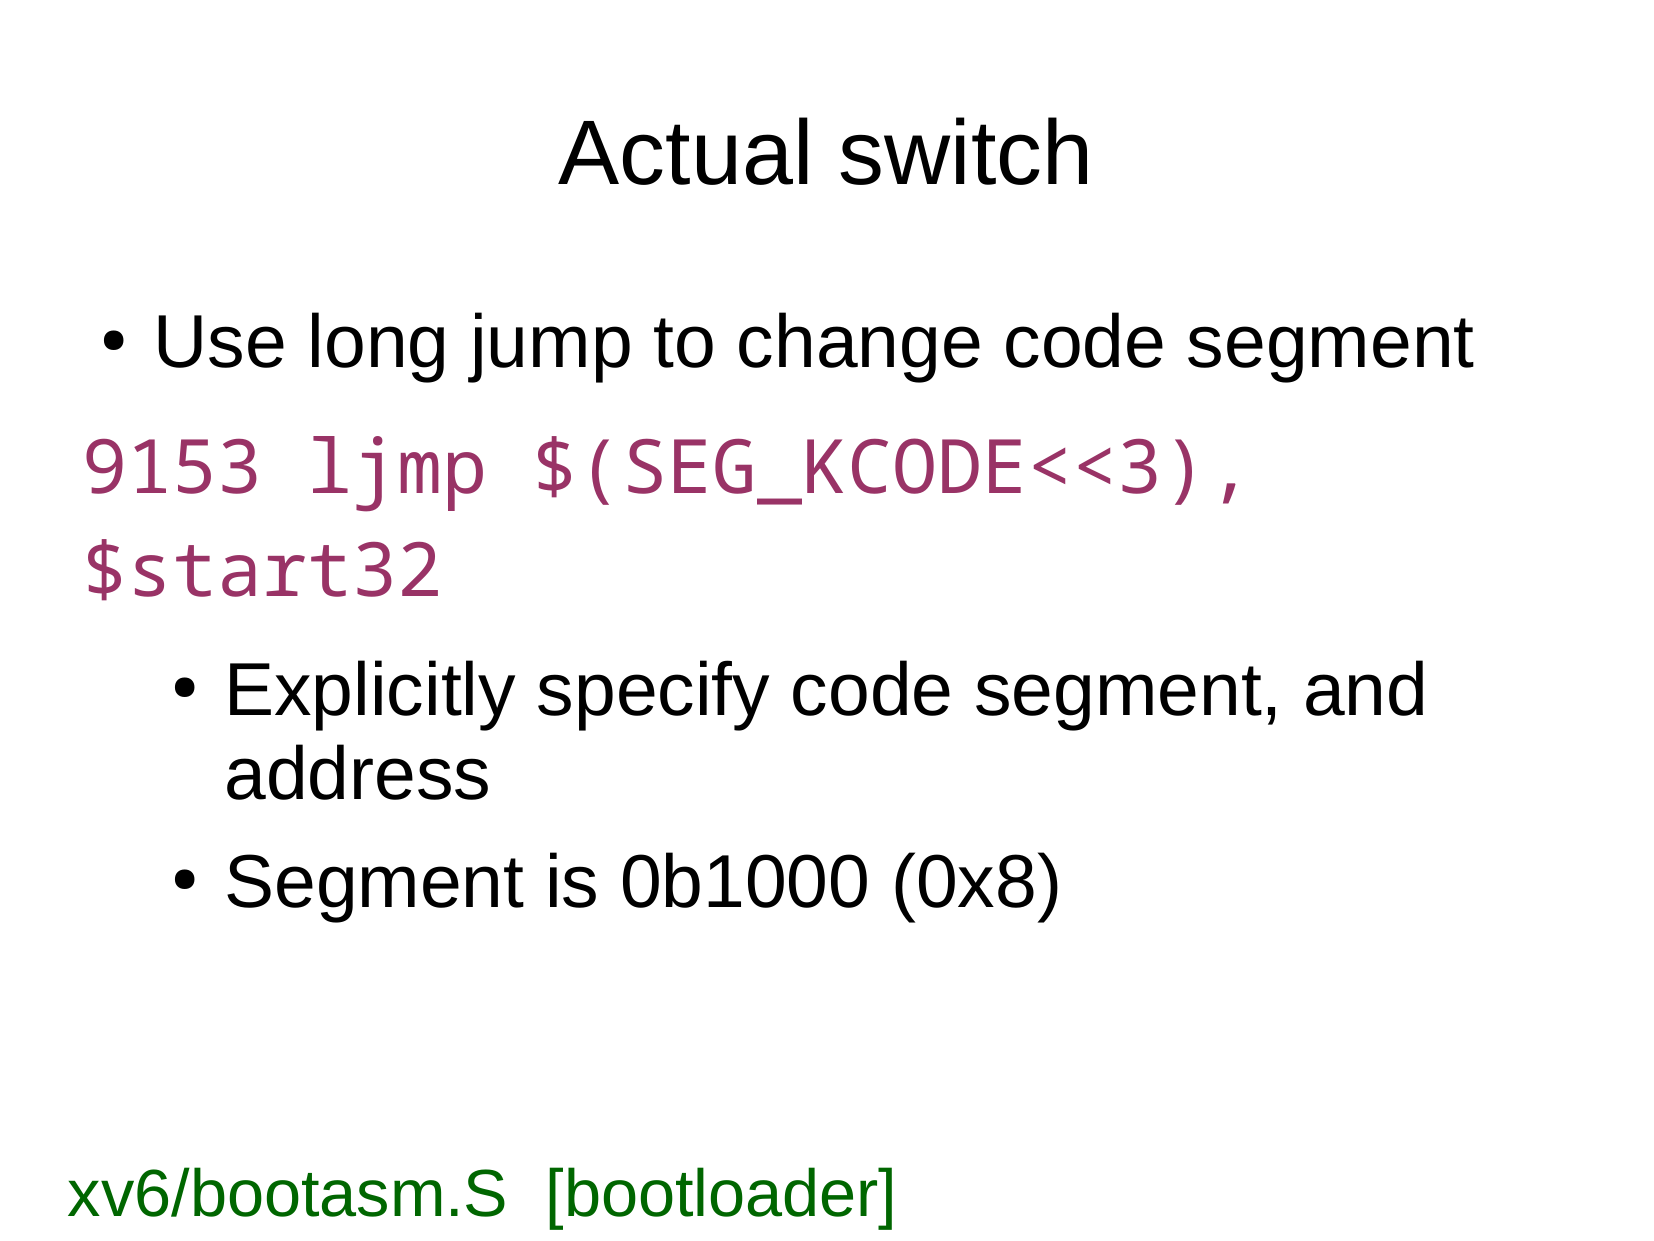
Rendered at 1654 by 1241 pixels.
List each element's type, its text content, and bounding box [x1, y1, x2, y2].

title Actual switch [82, 49, 1571, 257]
list Use long jump to change code segment 9153 ljmp $(SEG_KCODE<<3), $start32 Explicitly specify code segment, and address Segment is 0b1000 (0x8) [82, 300, 1571, 1163]
text_box xv6/bootasm.S [bootloader] [53, 1148, 938, 1238]
